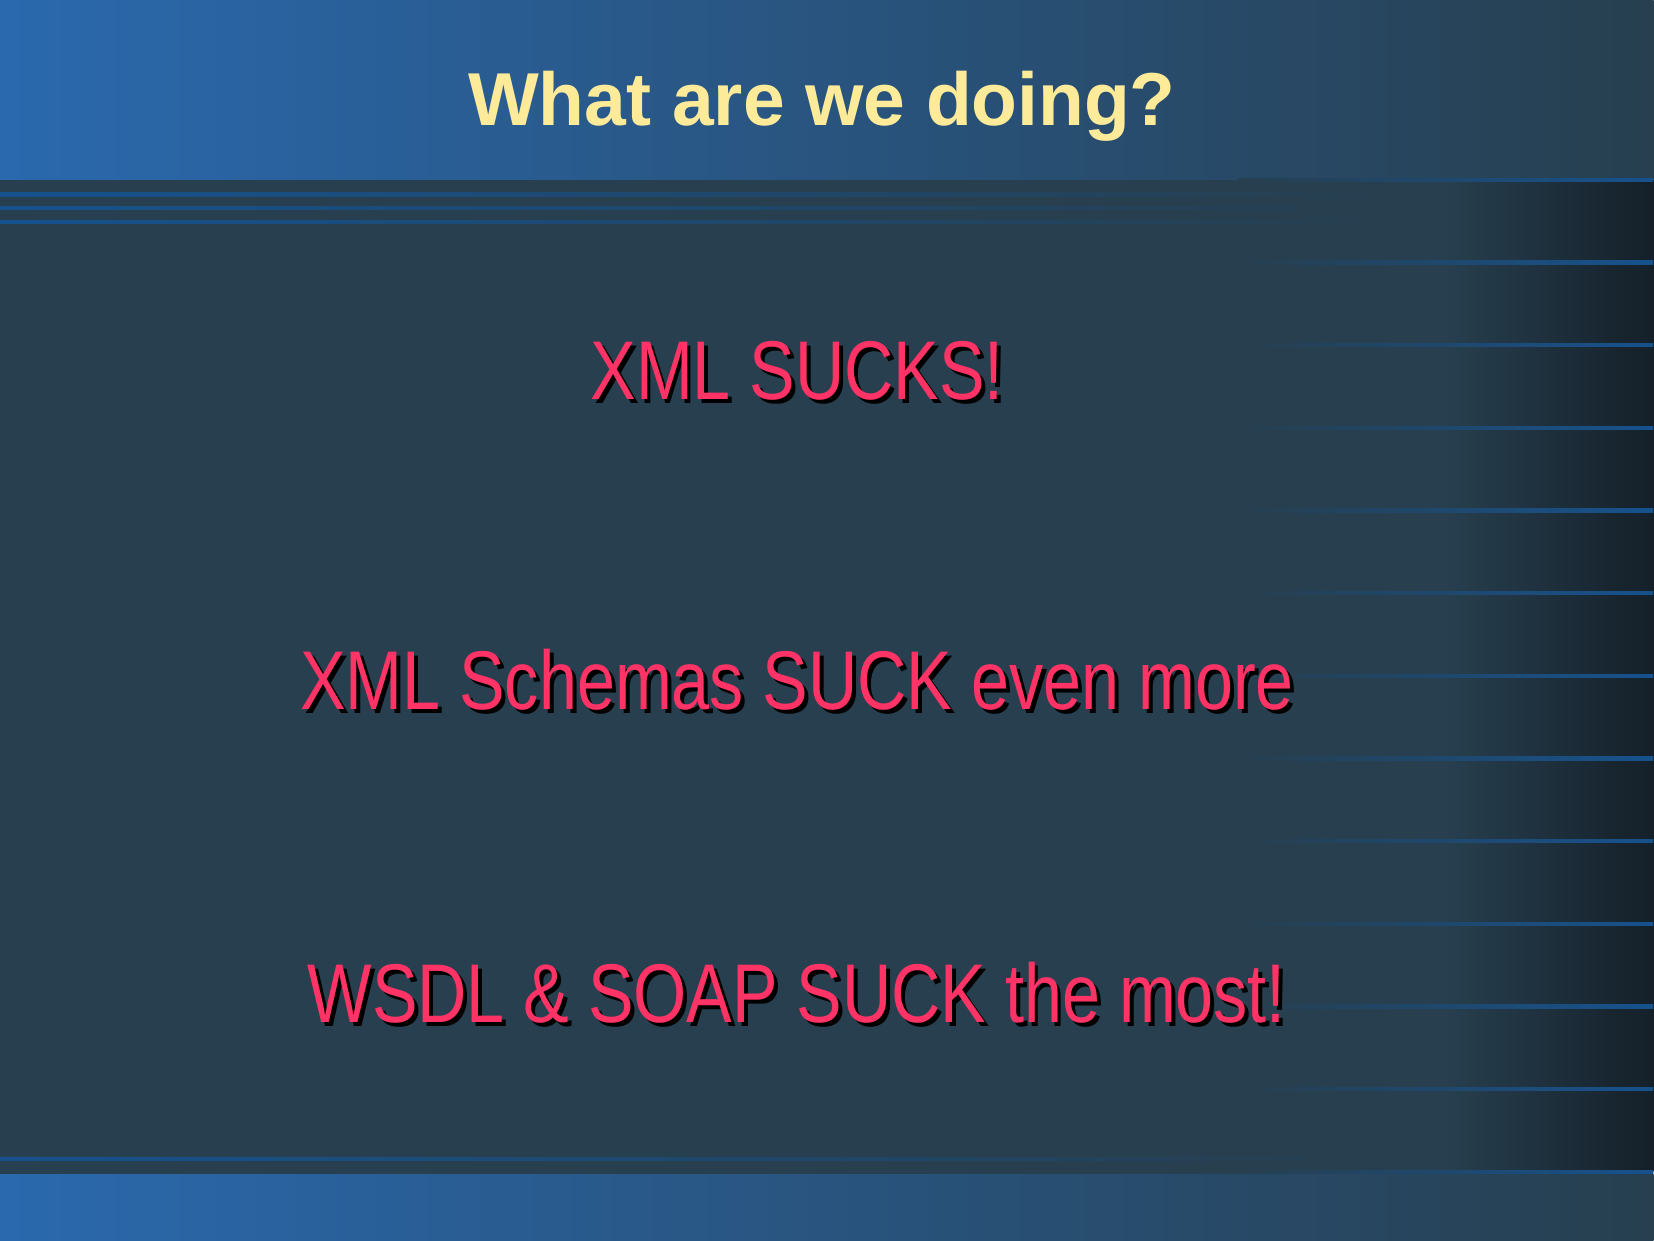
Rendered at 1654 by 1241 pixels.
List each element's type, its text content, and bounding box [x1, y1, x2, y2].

list XML SUCKS! XML Schemas SUCK even more WSDL & SOAP SUCK the most! [94, 319, 1501, 1018]
title What are we doing? [91, 34, 1553, 158]
